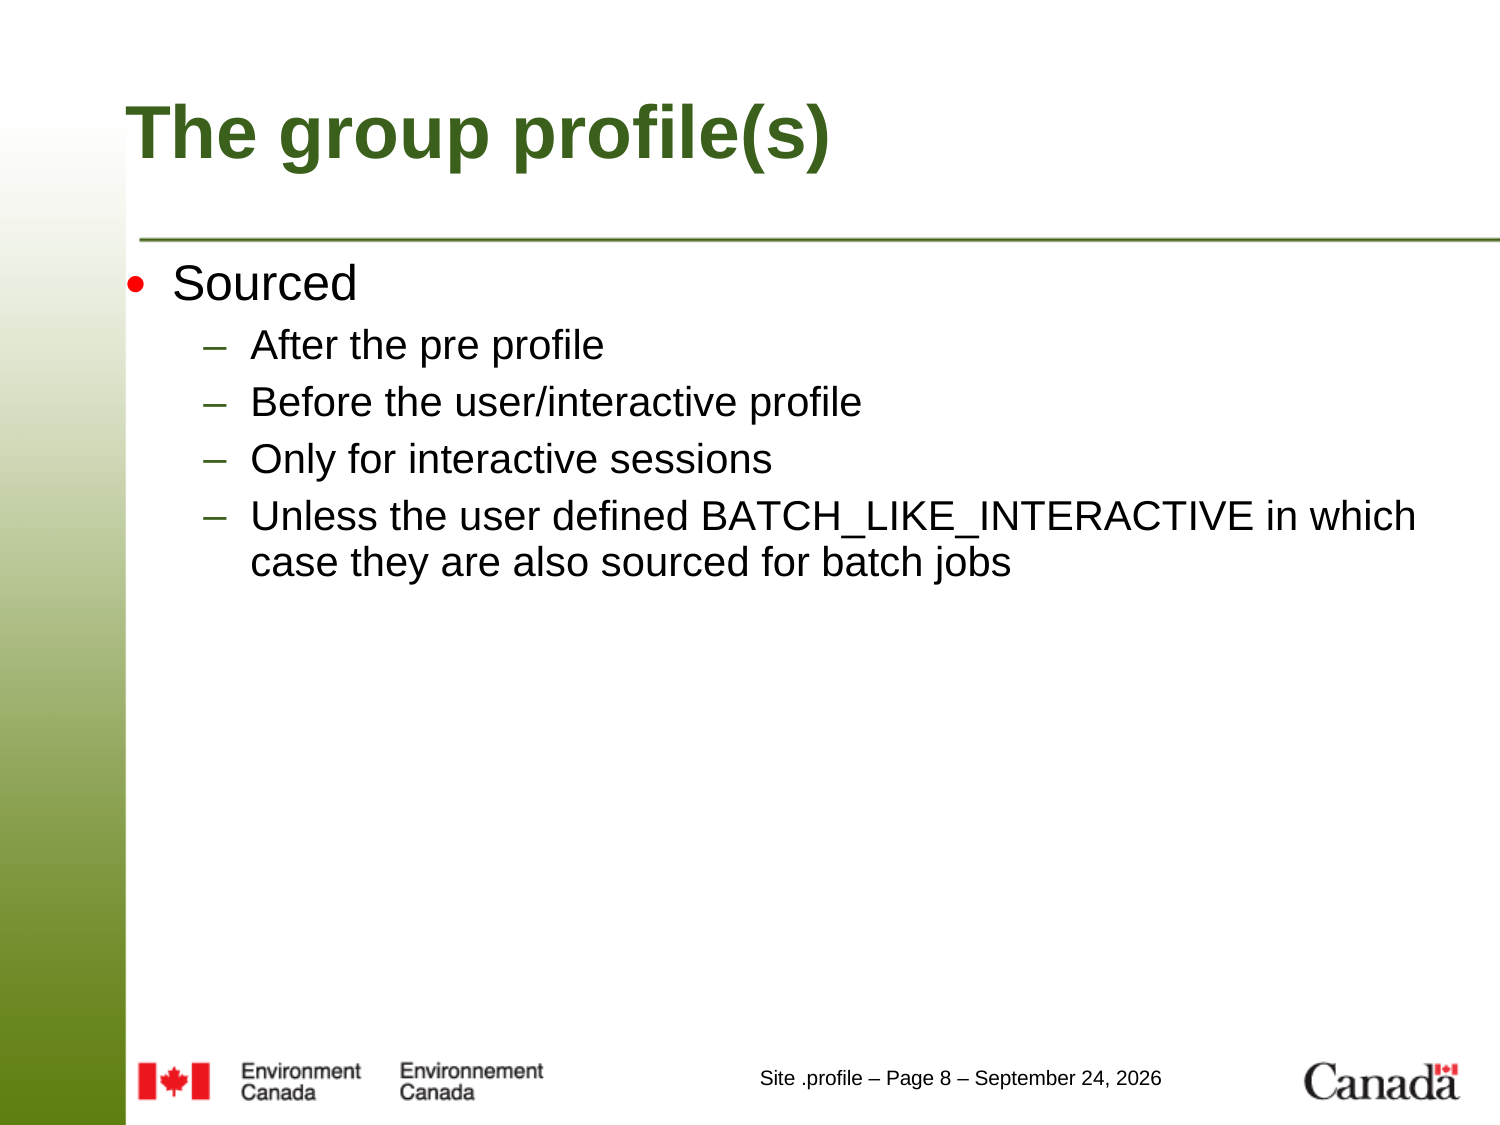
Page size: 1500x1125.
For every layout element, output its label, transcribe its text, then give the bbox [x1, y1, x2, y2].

title The group profile(s) [125, 52, 1463, 213]
picture [0, 0, 1500, 1125]
list Sourced After the pre profile Before the user/interactive profile Only for interactive sessions Unless the user defined BATCH_LIKE_INTERACTIVE in which case they are also sourced for batch jobs [125, 255, 1463, 1009]
